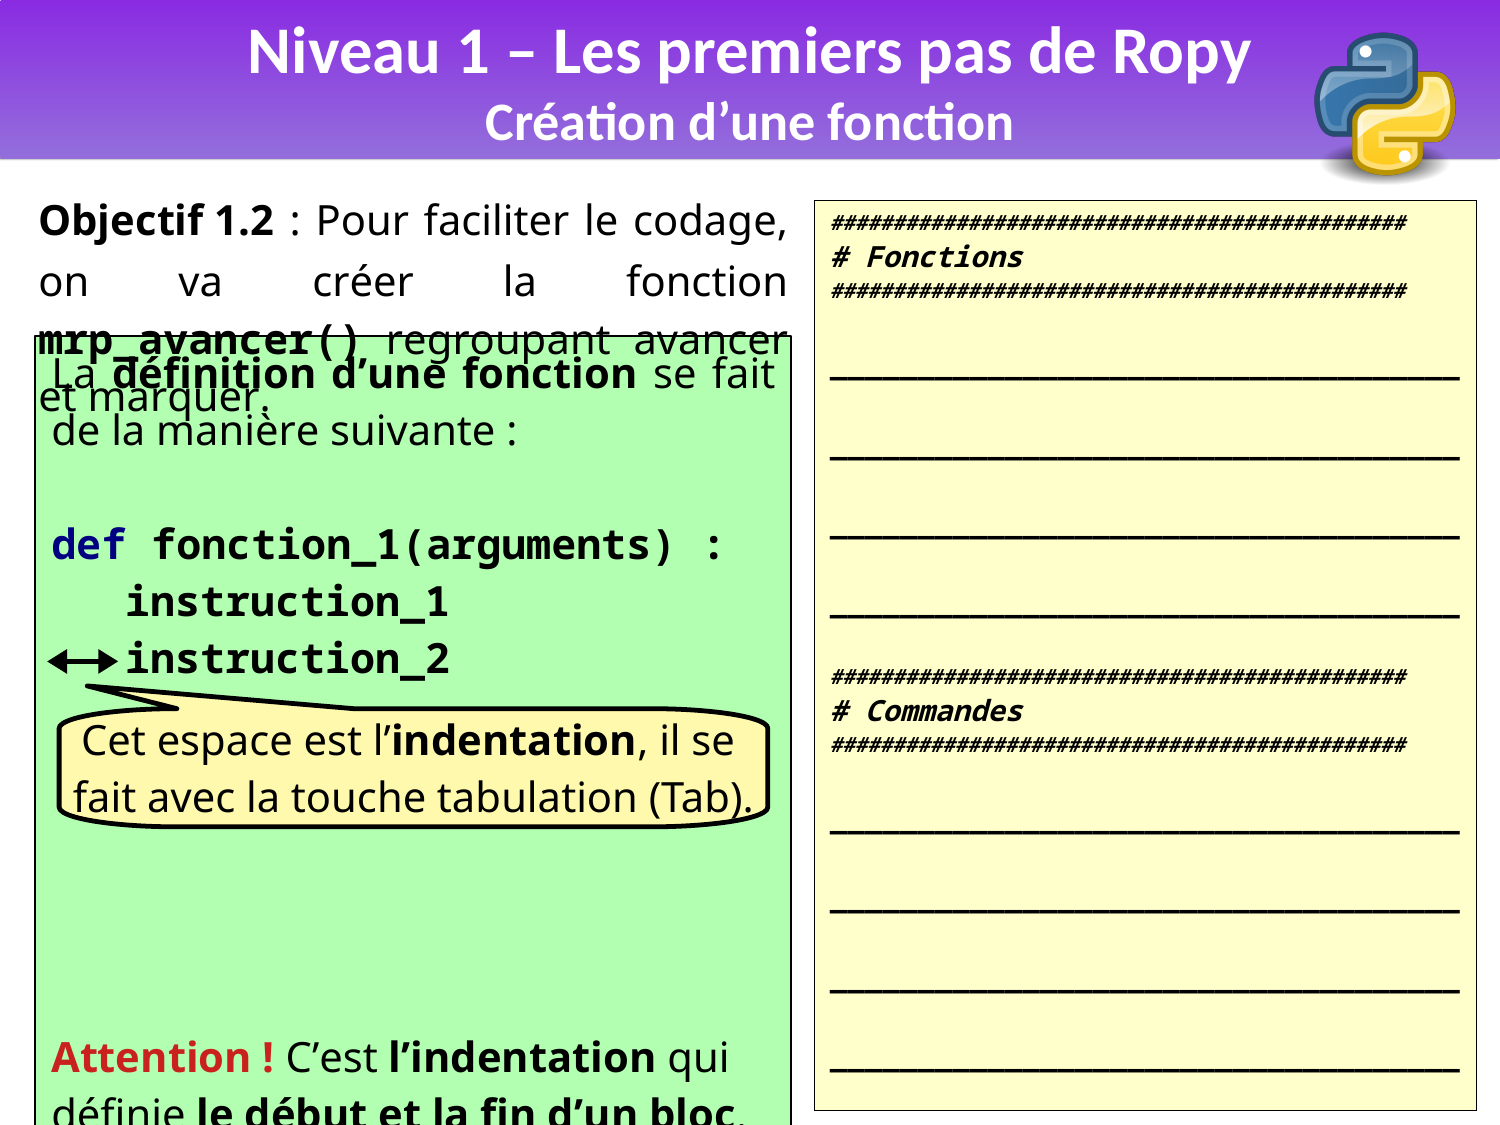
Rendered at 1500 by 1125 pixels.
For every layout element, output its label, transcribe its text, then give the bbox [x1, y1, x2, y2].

text_box La définition d’une fonction se fait de la manière suivante : def fonction_1(arguments) : instruction_1 instruction_2 … return valeurs_renvoyées Attention ! C’est l’indentation qui définie le début et la fin d’un bloc. L’appel de la fonction est des plus simple : fonction_1(arguments) [35, 335, 792, 1111]
text_box Objectif 1.2 : Pour faciliter le codage, on va créer la fonction mrp_avancer() regroupant avancer et marquer. [23, 183, 804, 328]
text_box ############################################## # Fonctions ############################################## ____________________________________ ____________________________________ ____________________________________ ____________________________________ ############################################## # Commandes ############################################## ____________________________________ ____________________________________ ____________________________________ ____________________________________ ____________________________________ ____________________________________ ____________________________________ ____________________________________ [814, 200, 1477, 1111]
picture [1305, 29, 1465, 189]
text_box Cet espace est l’indentation, il se fait avec la touche tabulation (Tab). [59, 685, 768, 827]
text_box Niveau 1 – Les premiers pas de Ropy Création d’une fonction [0, 0, 1500, 159]
